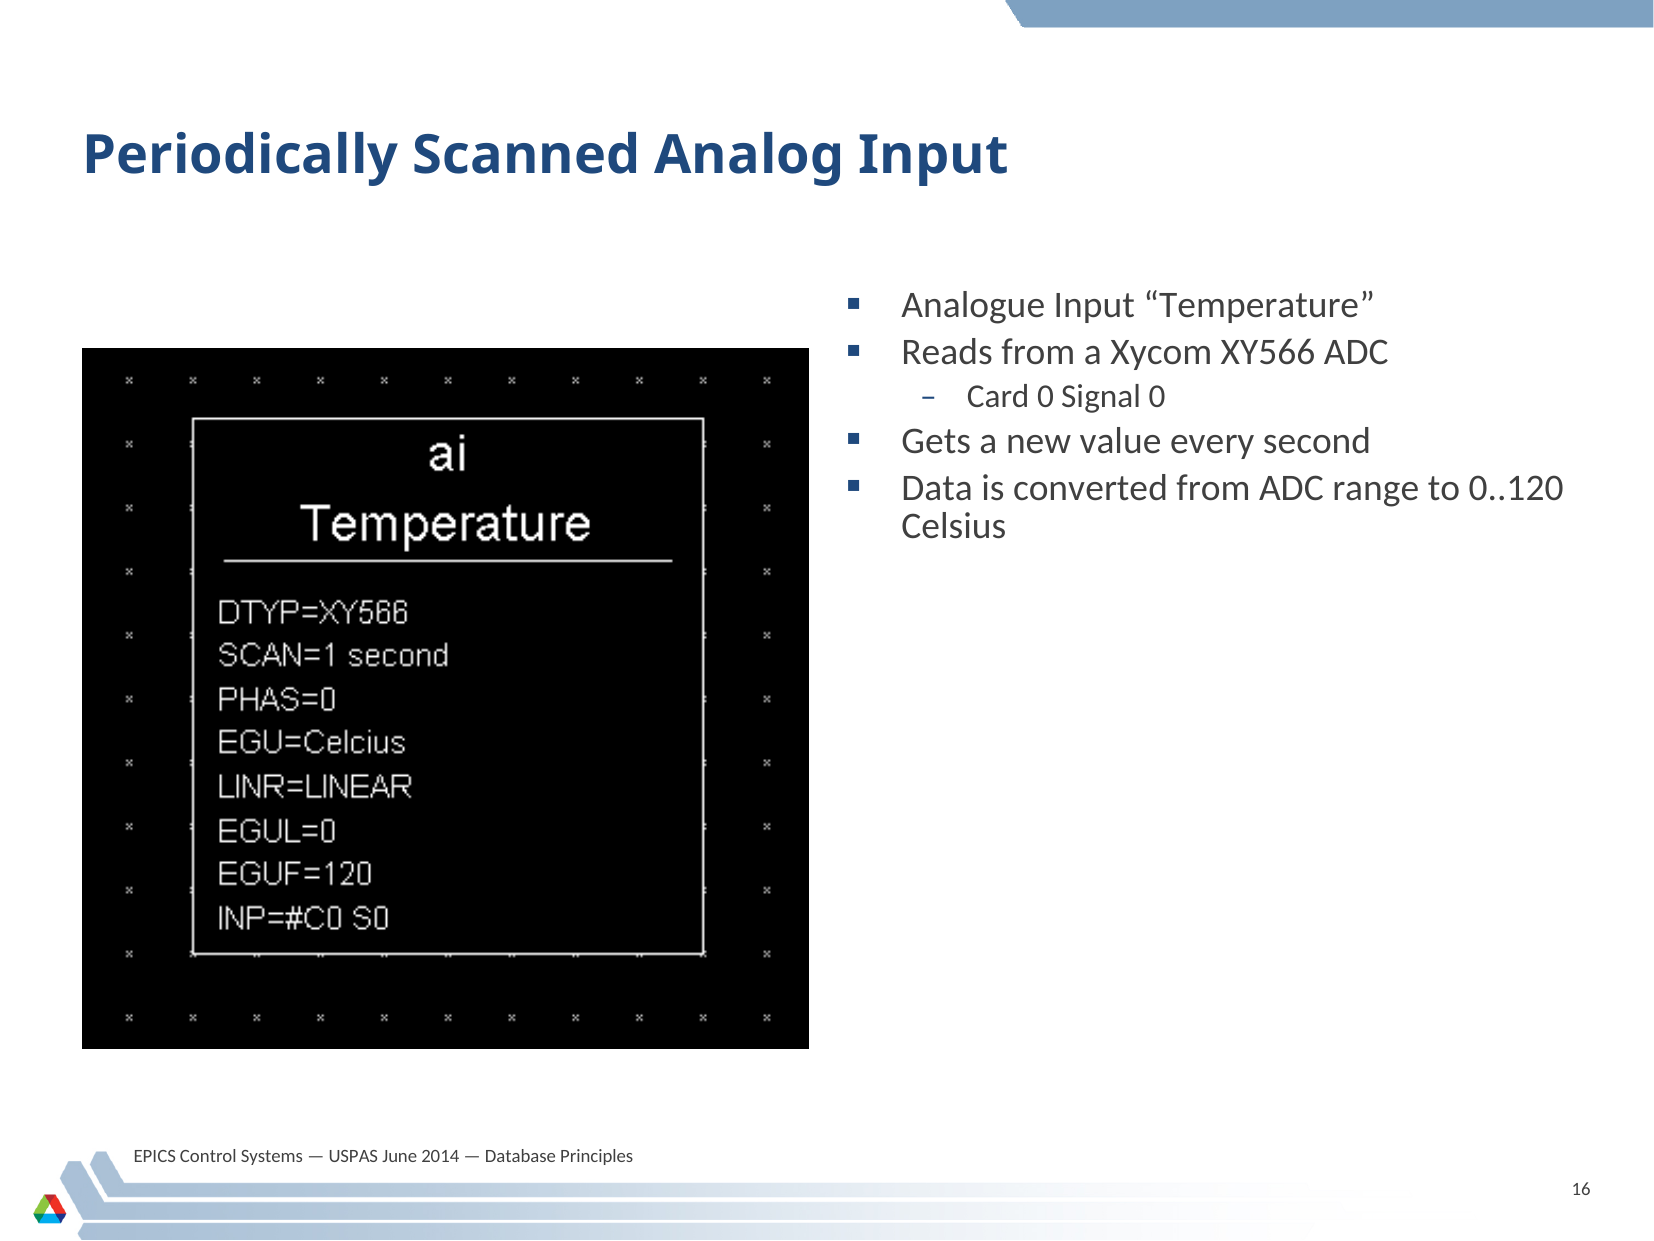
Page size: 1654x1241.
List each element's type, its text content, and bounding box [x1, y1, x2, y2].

title Periodically Scanned Analog Input [82, 49, 1571, 257]
picture [0, 1143, 1654, 1240]
picture [0, 0, 1654, 29]
list Analogue Input “Temperature” Reads from a Xycom XY566 ADC Card 0 Signal 0 Gets a new value every second Data is converted from ADC range to 0..120 Celsius [845, 289, 1572, 1108]
picture [82, 348, 809, 1049]
